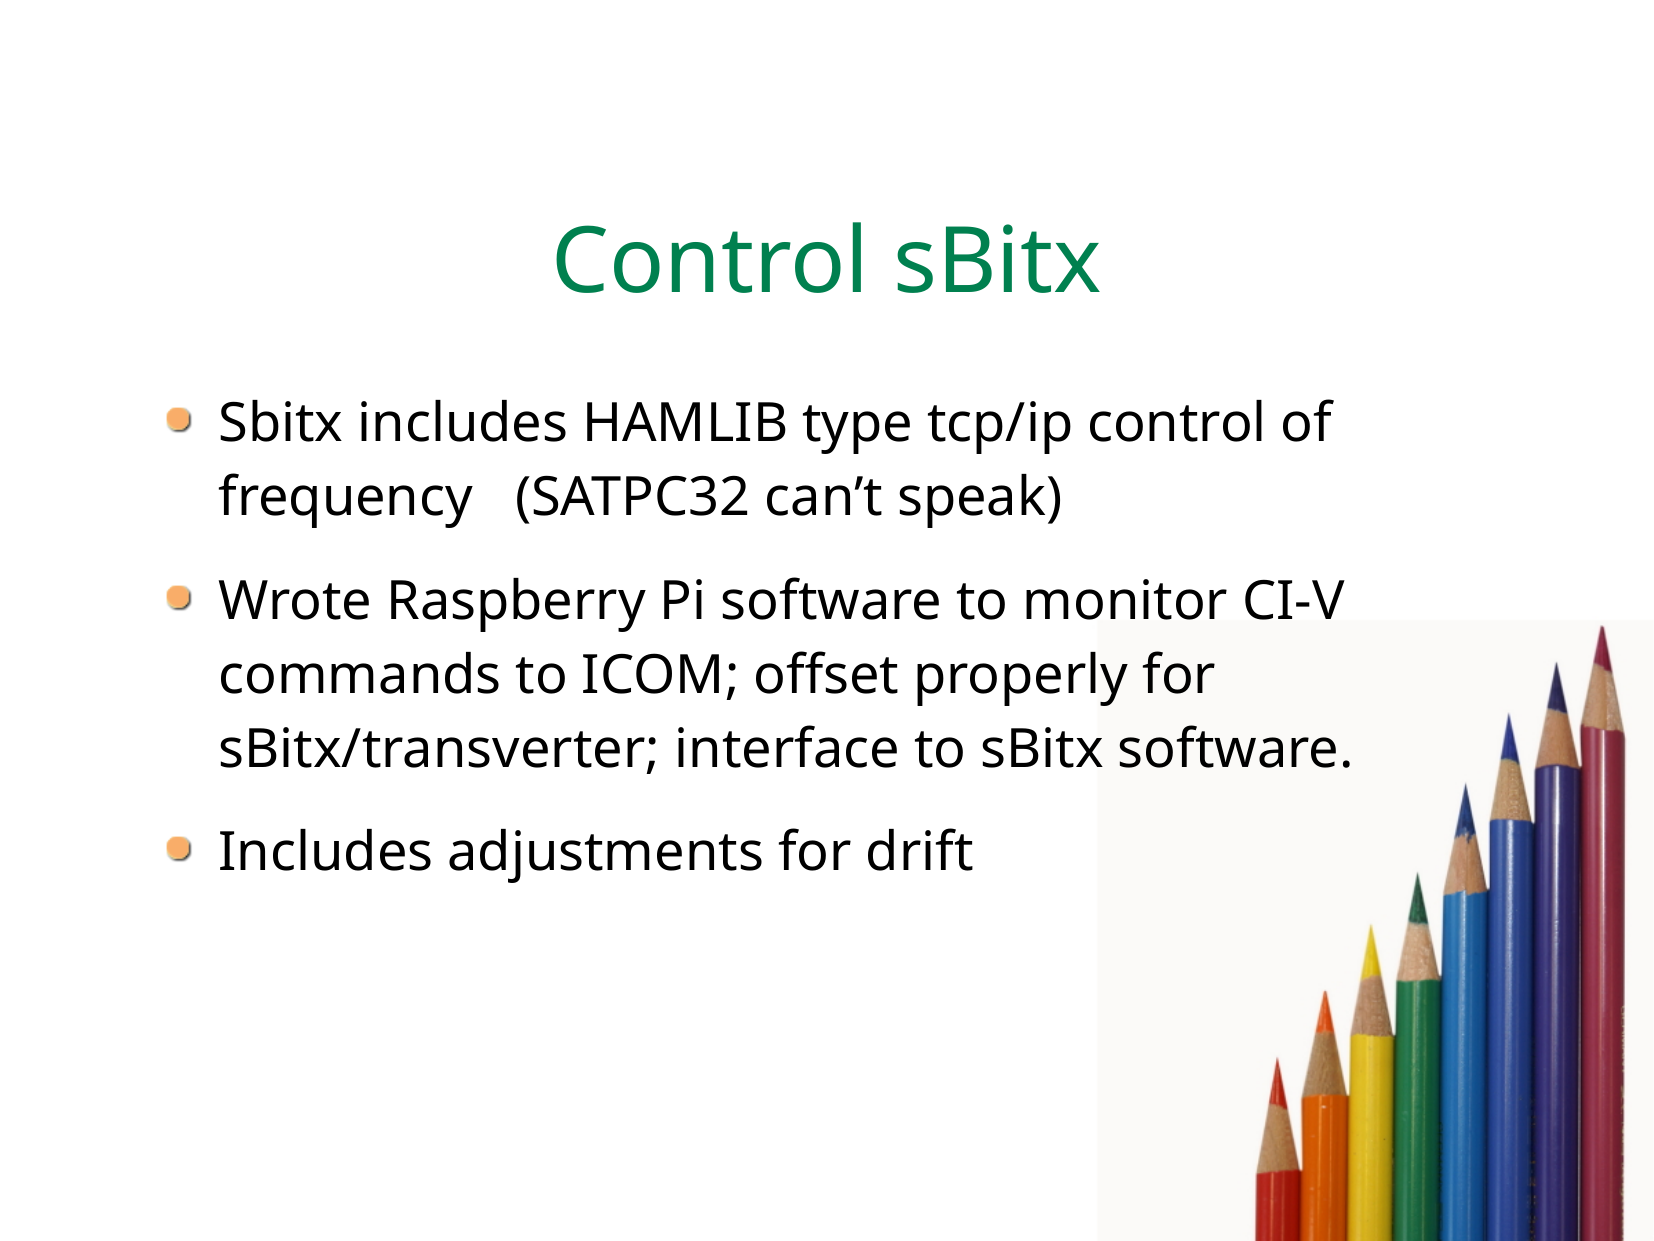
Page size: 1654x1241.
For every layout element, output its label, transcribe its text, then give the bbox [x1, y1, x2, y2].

title Control sBitx [147, 153, 1506, 361]
list Sbitx includes HAMLIB type tcp/ip control of frequency (SATPC32 can’t speak) Wrote Raspberry Pi software to monitor CI-V commands to ICOM; offset properly for sBitx/transverter; interface to sBitx software. Includes adjustments for drift [147, 383, 1506, 1104]
picture [0, 0, 1654, 1241]
